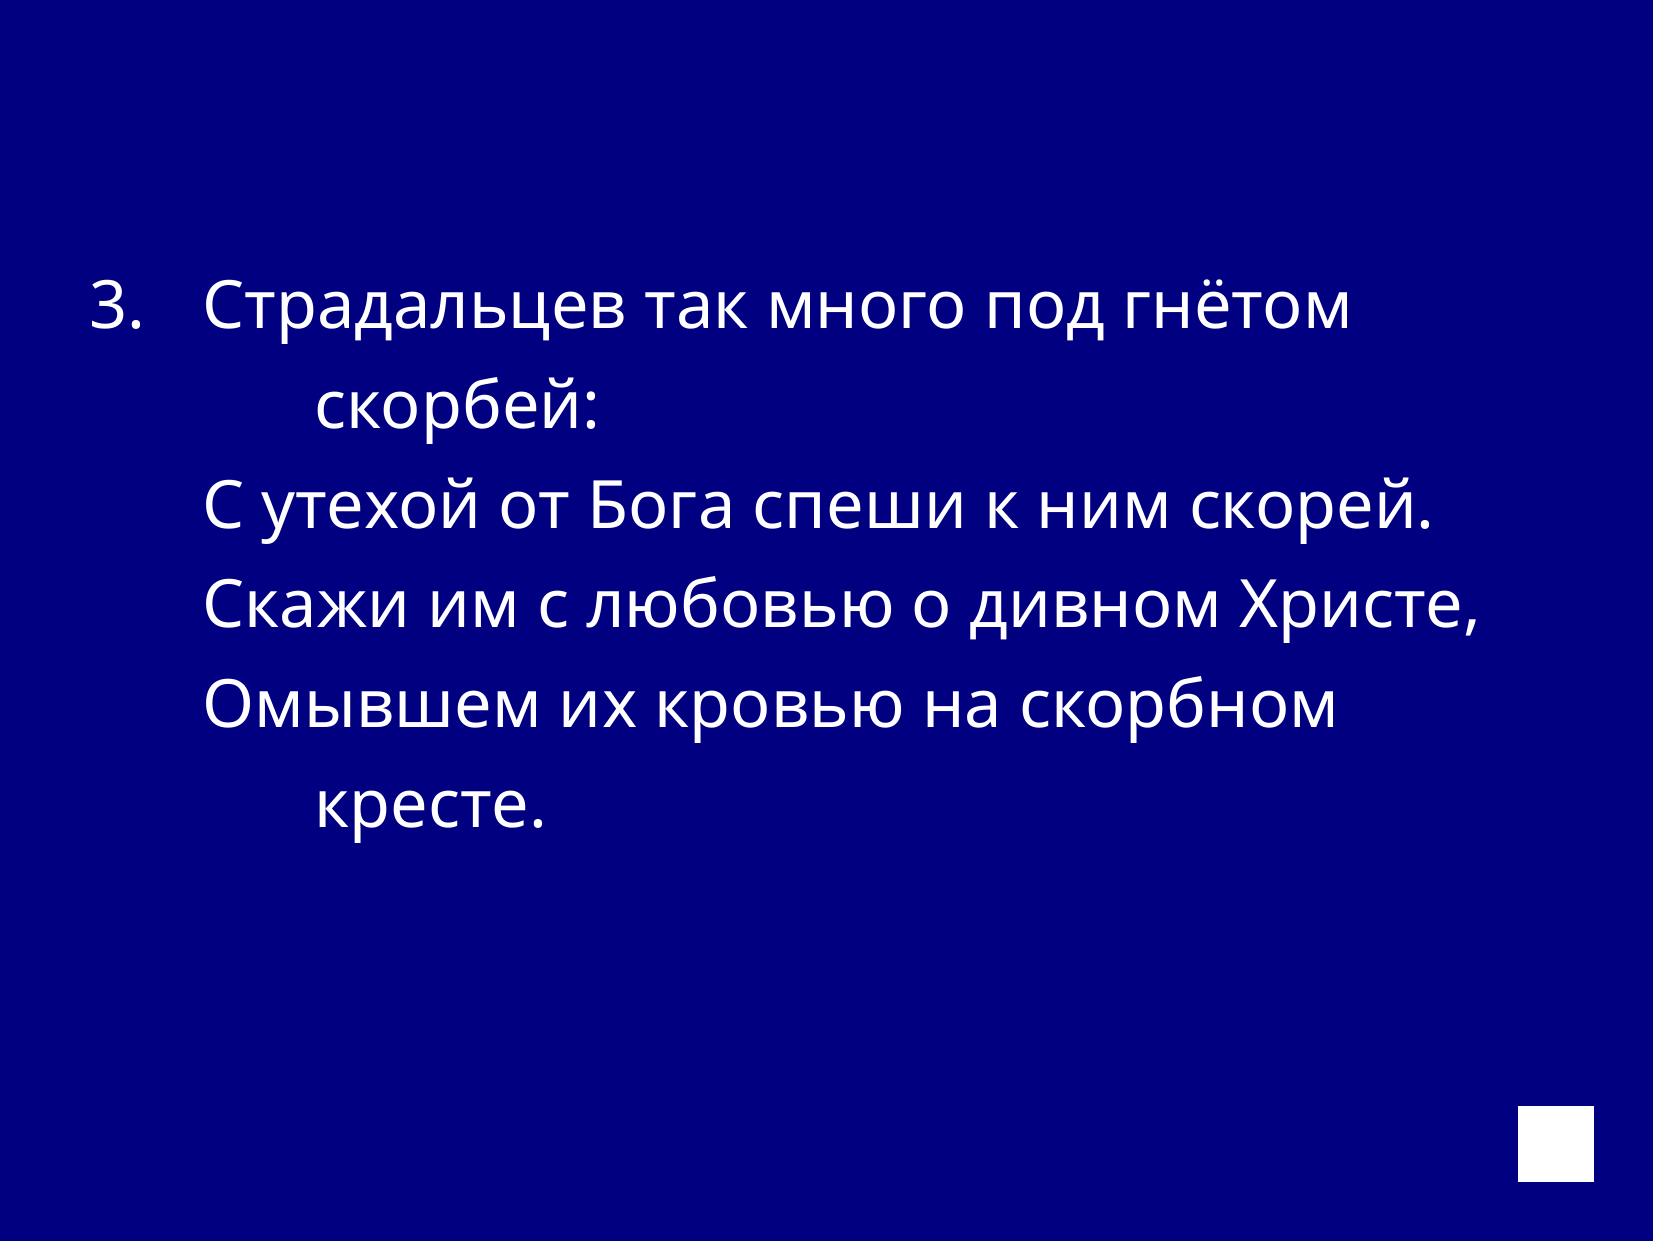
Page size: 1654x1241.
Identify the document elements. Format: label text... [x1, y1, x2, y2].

text_box [1518, 1163, 1594, 1182]
text_box 3. Страдальцев так много под гнётом скорбей: С утехой от Бога спеши к ним скорей. Скажи им с любовью о дивном Христе, Омывшем их кровью на скорбном кресте. [75, 150, 1653, 1163]
